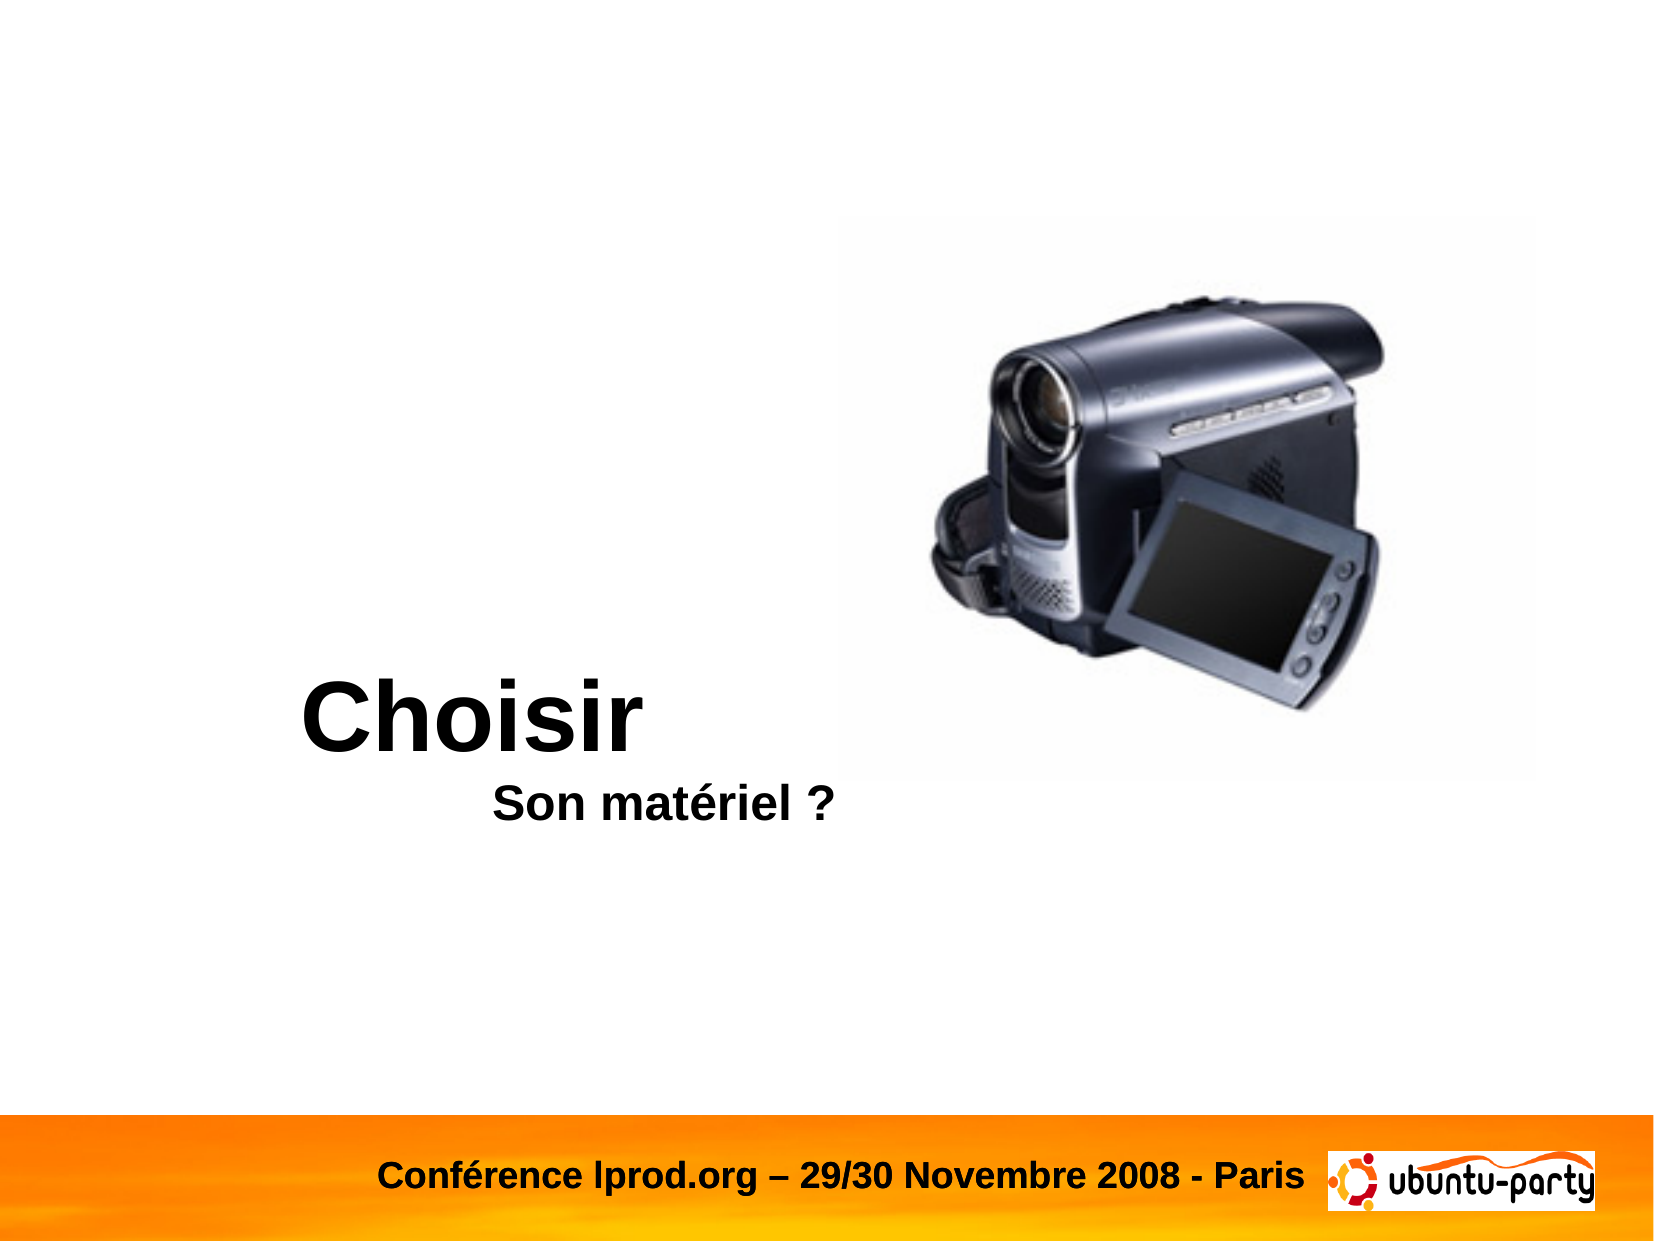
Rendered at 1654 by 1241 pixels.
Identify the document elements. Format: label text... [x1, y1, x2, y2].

text_box Choisir [59, 653, 838, 798]
text_box Son matériel ? [118, 767, 1211, 848]
text_box Conférence lprod.org – 29/30 Novembre 2008 - Paris [295, 1147, 1388, 1211]
picture [838, 177, 1536, 827]
picture [0, 1115, 1654, 1241]
